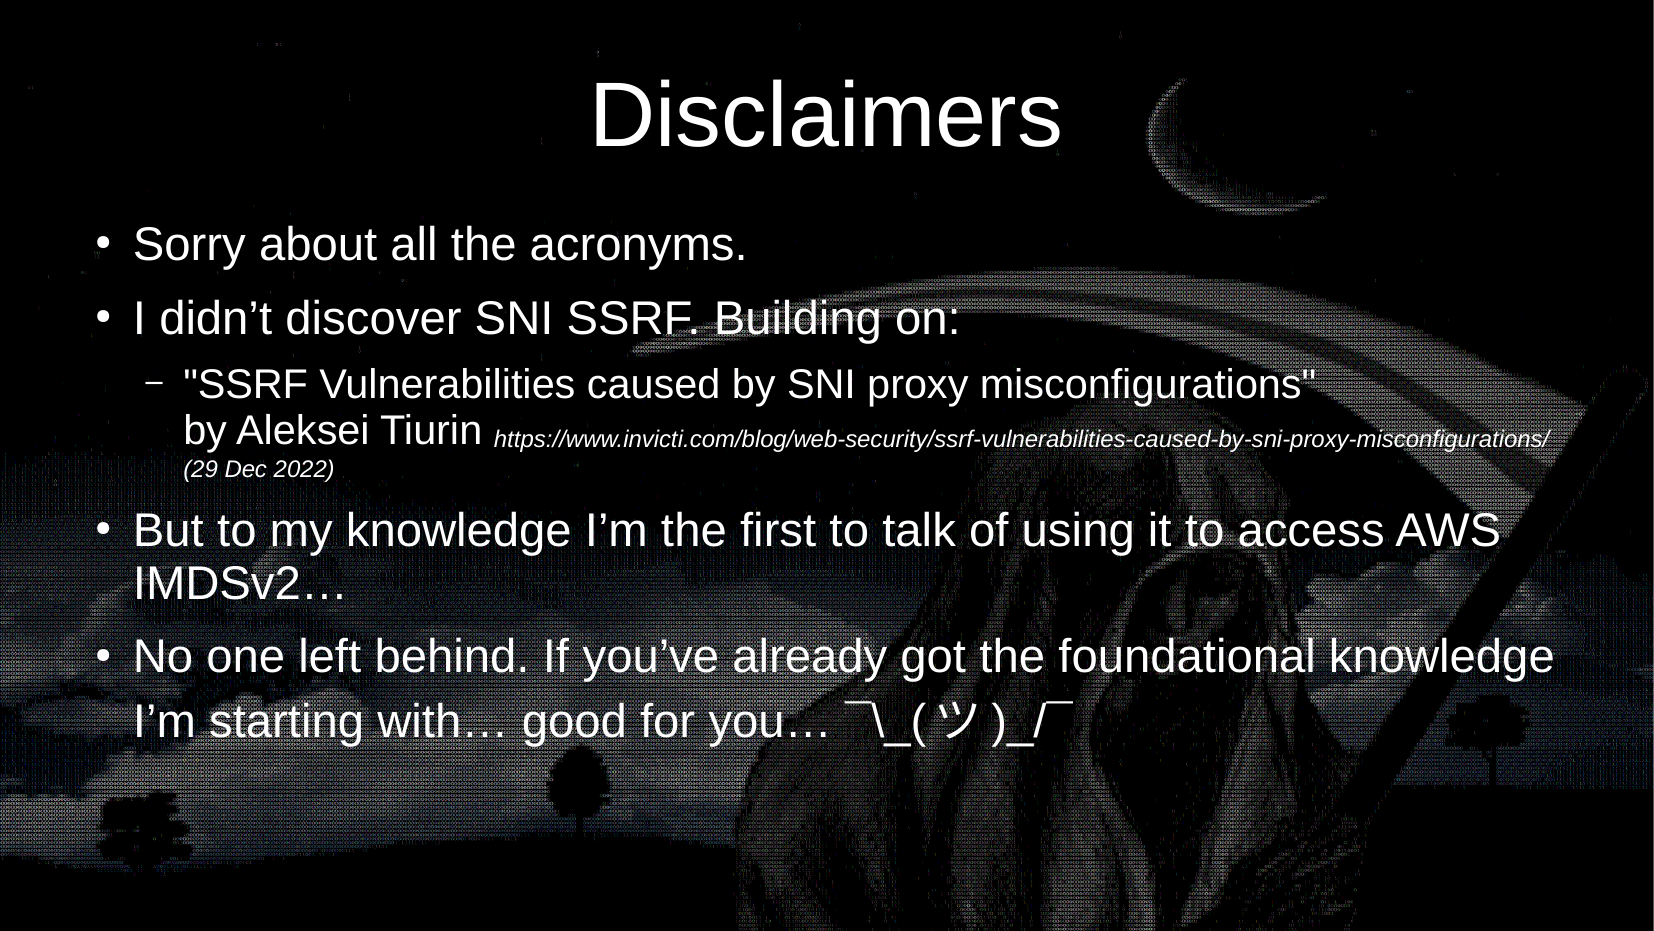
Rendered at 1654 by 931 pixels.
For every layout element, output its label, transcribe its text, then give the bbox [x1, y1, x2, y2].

title Disclaimers [82, 37, 1571, 193]
picture [0, 0, 1654, 931]
list Sorry about all the acronyms. I didn’t discover SNI SSRF. Building on: "SSRF Vulnerabilities caused by SNI proxy misconfigurations" by Aleksei Tiurin https://www.invicti.com/blog/web-security/ssrf-vulnerabilities-caused-by-sni-proxy-misconfigurations/ (29 Dec 2022) But to my knowledge I’m the first to talk of using it to access AWS IMDSv2… No one left behind. If you’ve already got the foundational knowledge I’m starting with… good for you… ¯\_(ツ)_/¯ [82, 217, 1571, 758]
